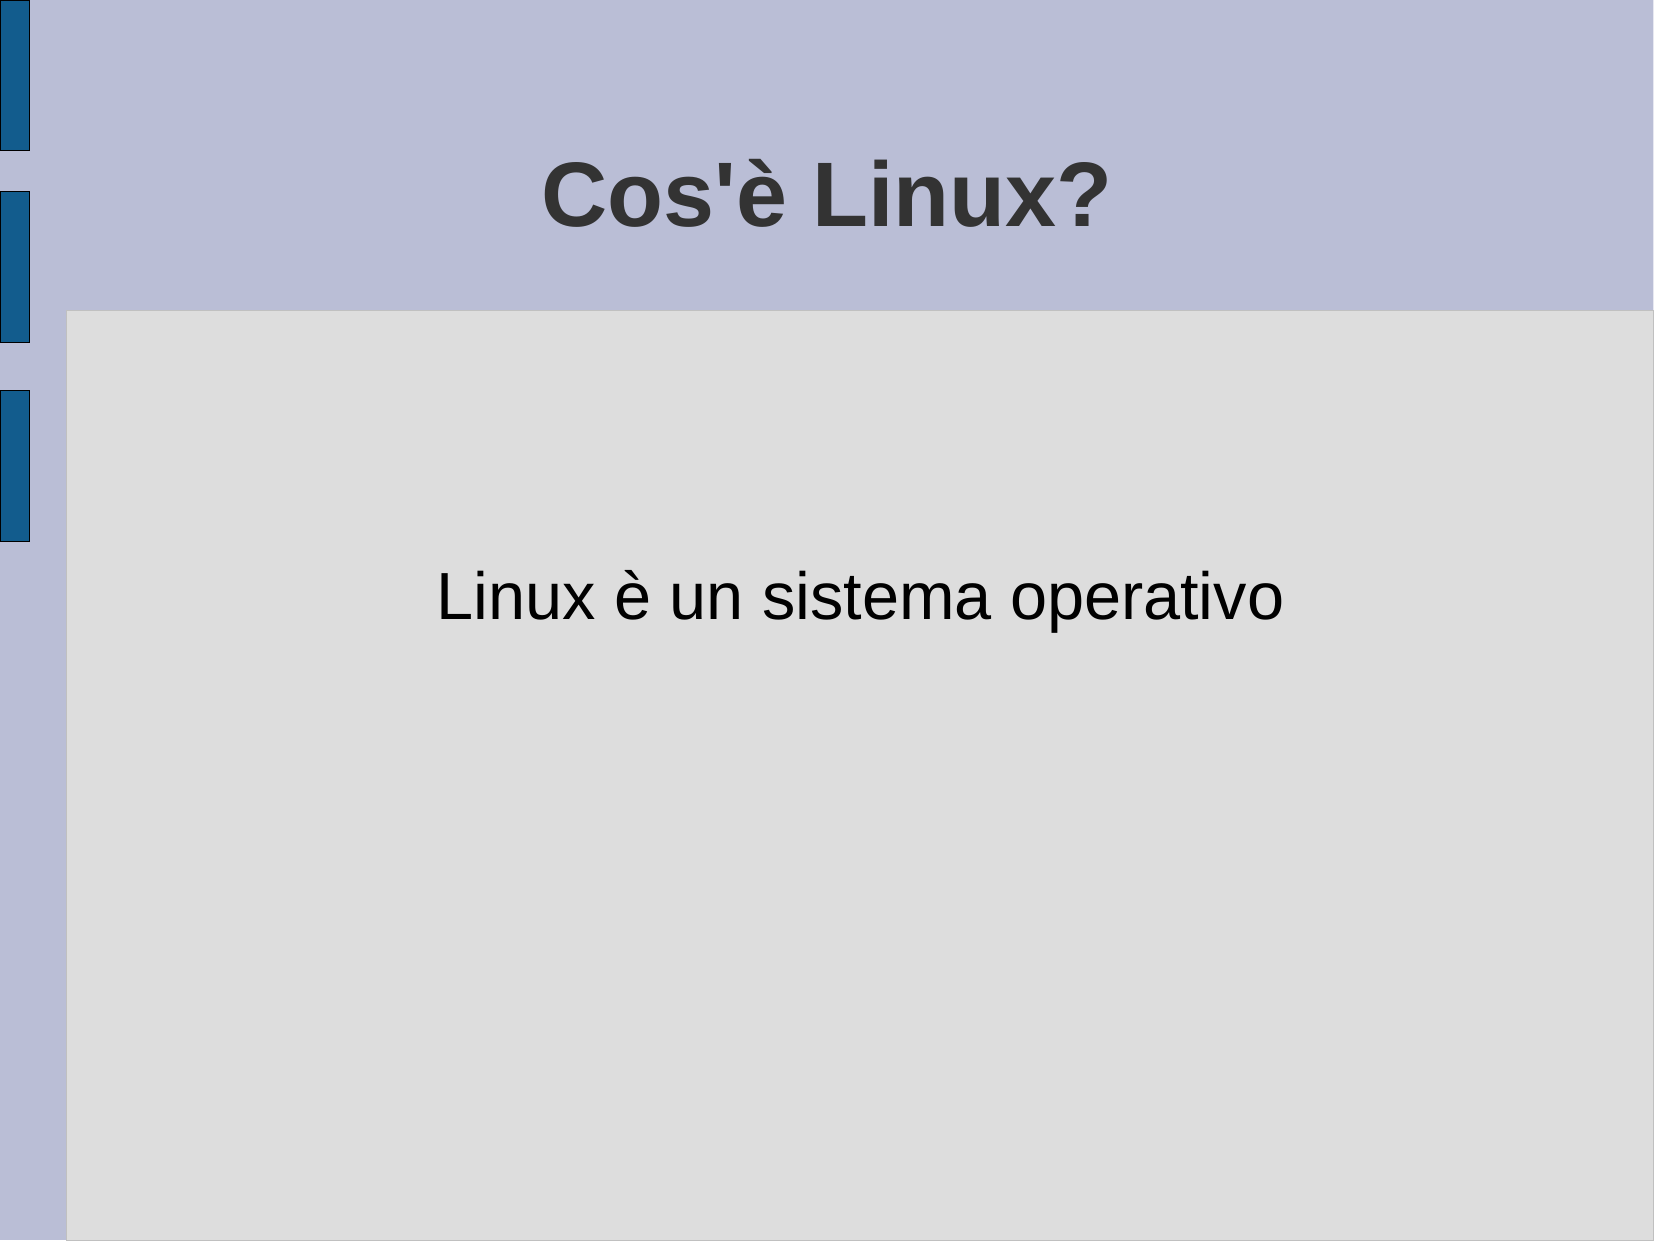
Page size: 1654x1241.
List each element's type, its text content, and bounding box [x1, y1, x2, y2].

list Linux è un sistema operativo [134, 350, 1516, 1133]
title Cos'è Linux? [121, 91, 1534, 299]
